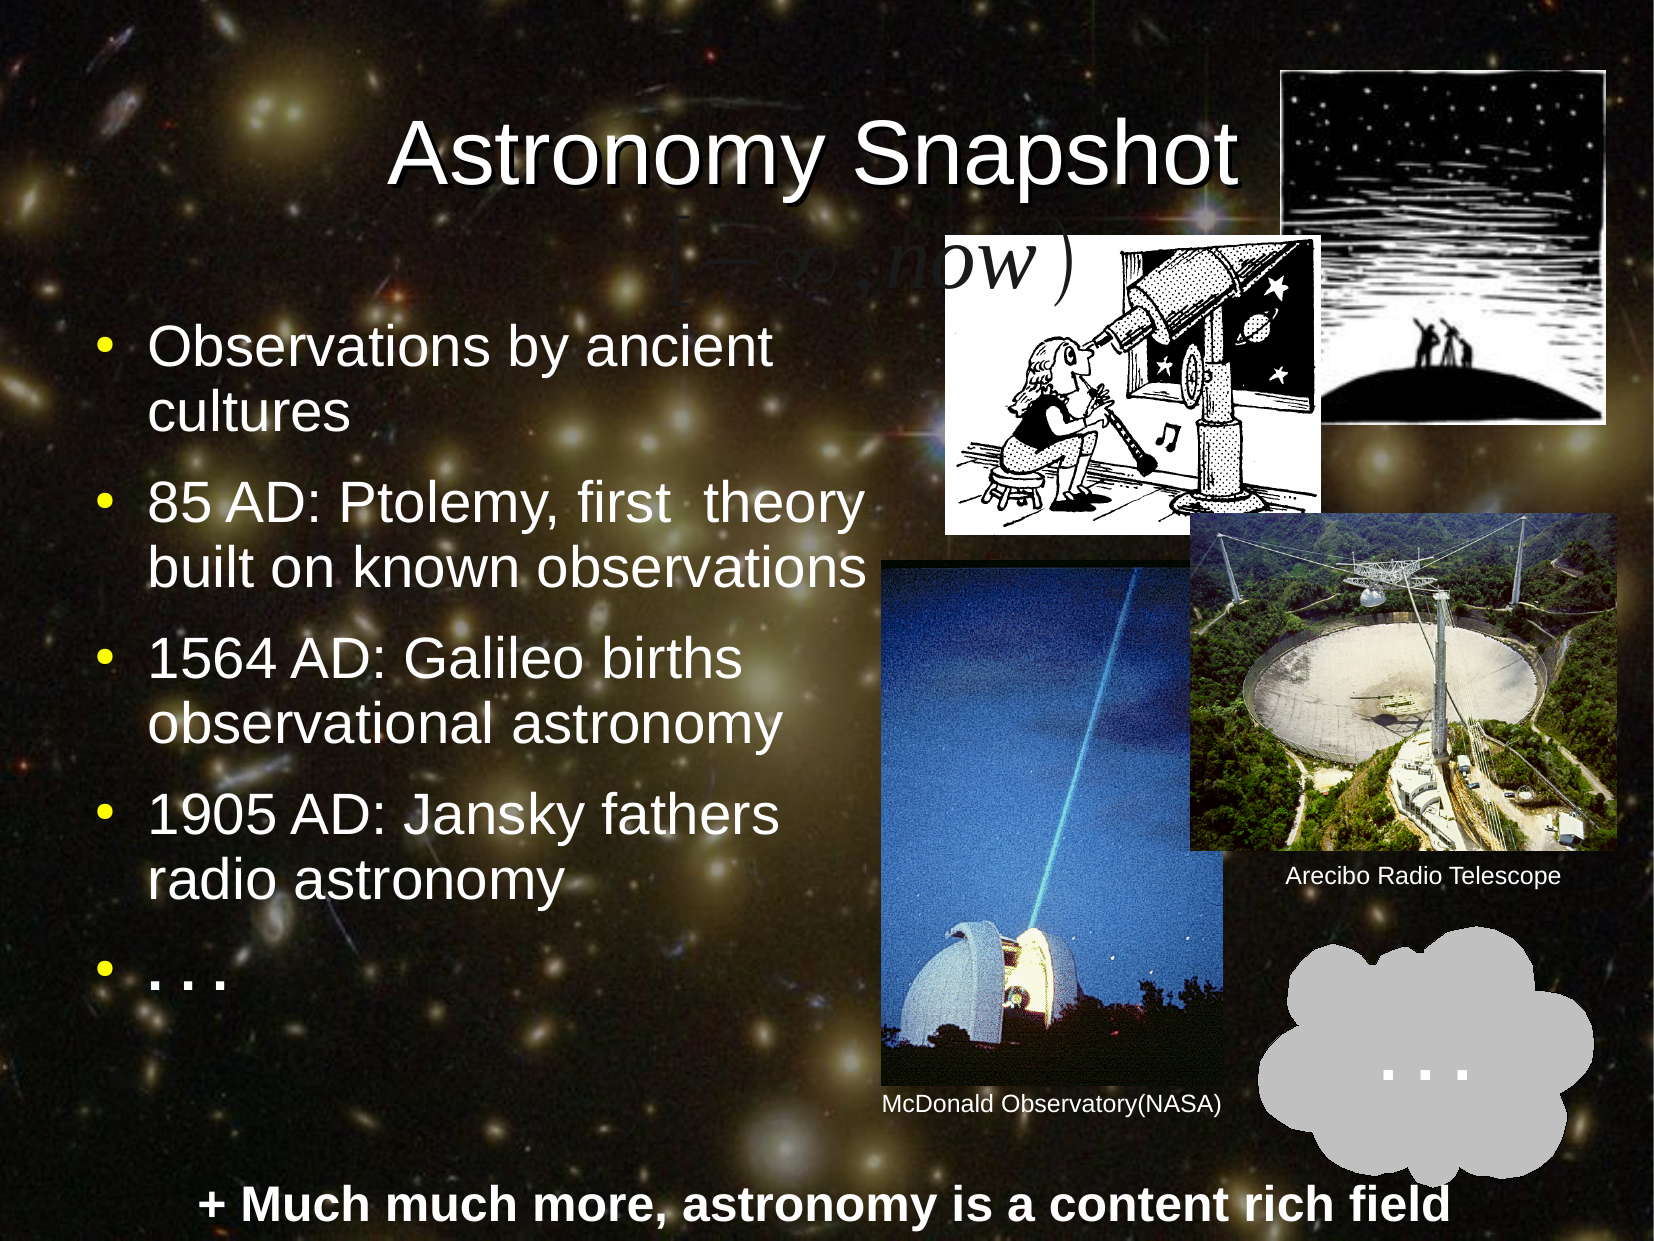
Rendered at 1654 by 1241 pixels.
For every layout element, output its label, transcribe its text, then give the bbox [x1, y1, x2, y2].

list Observations by ancient cultures 85 AD: Ptolemy, first theory built on known observations 1564 AD: Galileo births observational astronomy 1905 AD: Jansky fathers radio astronomy . . . [76, 313, 895, 1118]
text_box Arecibo Radio Telescope [1270, 854, 1578, 898]
title Astronomy Snapshot [82, 49, 1571, 257]
text_box McDonald Observatory(NASA) [866, 1082, 1238, 1126]
text_box . . . [1257, 925, 1595, 1180]
picture [0, 0, 1654, 1241]
chart [661, 207, 1085, 312]
text_box + Much much more, astronomy is a content rich field [182, 1168, 1468, 1239]
